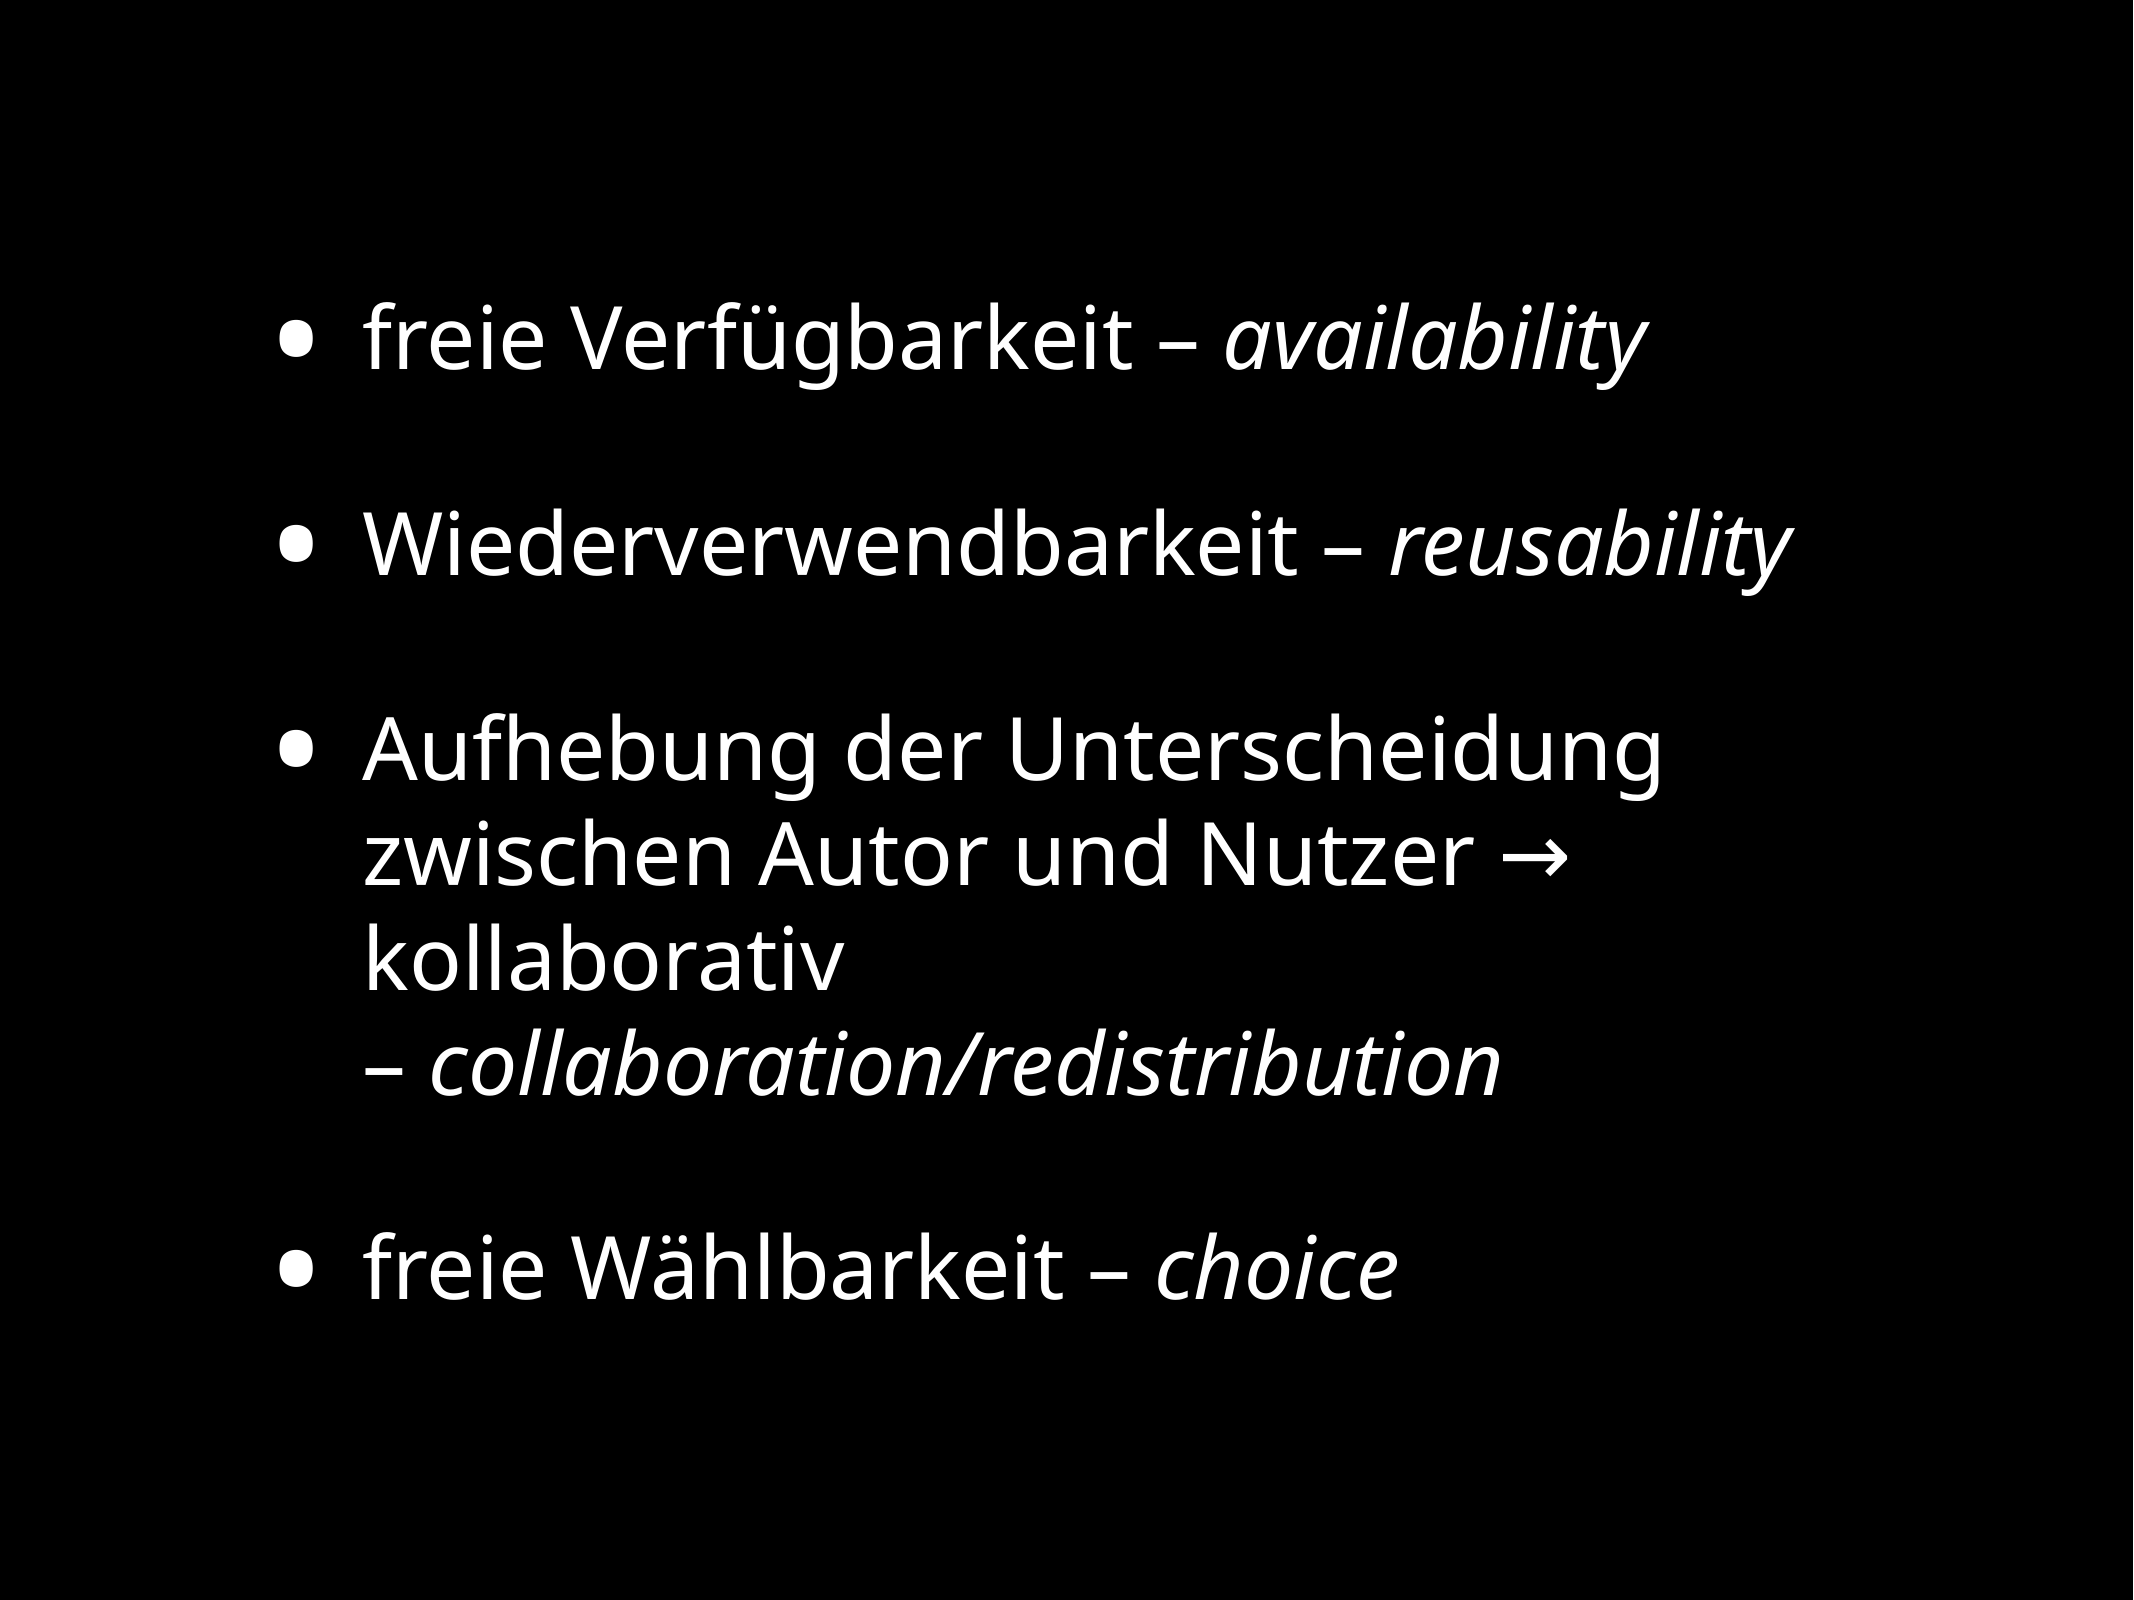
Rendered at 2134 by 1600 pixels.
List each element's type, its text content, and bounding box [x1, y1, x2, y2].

list freie Verfügbarkeit – availability Wiederverwendbarkeit – reusability Aufhebung der Unterscheidung zwischen Autor und Nutzer → kollaborativ – collaboration/redistribution freie Wählbarkeit – choice [208, 208, 1925, 1392]
